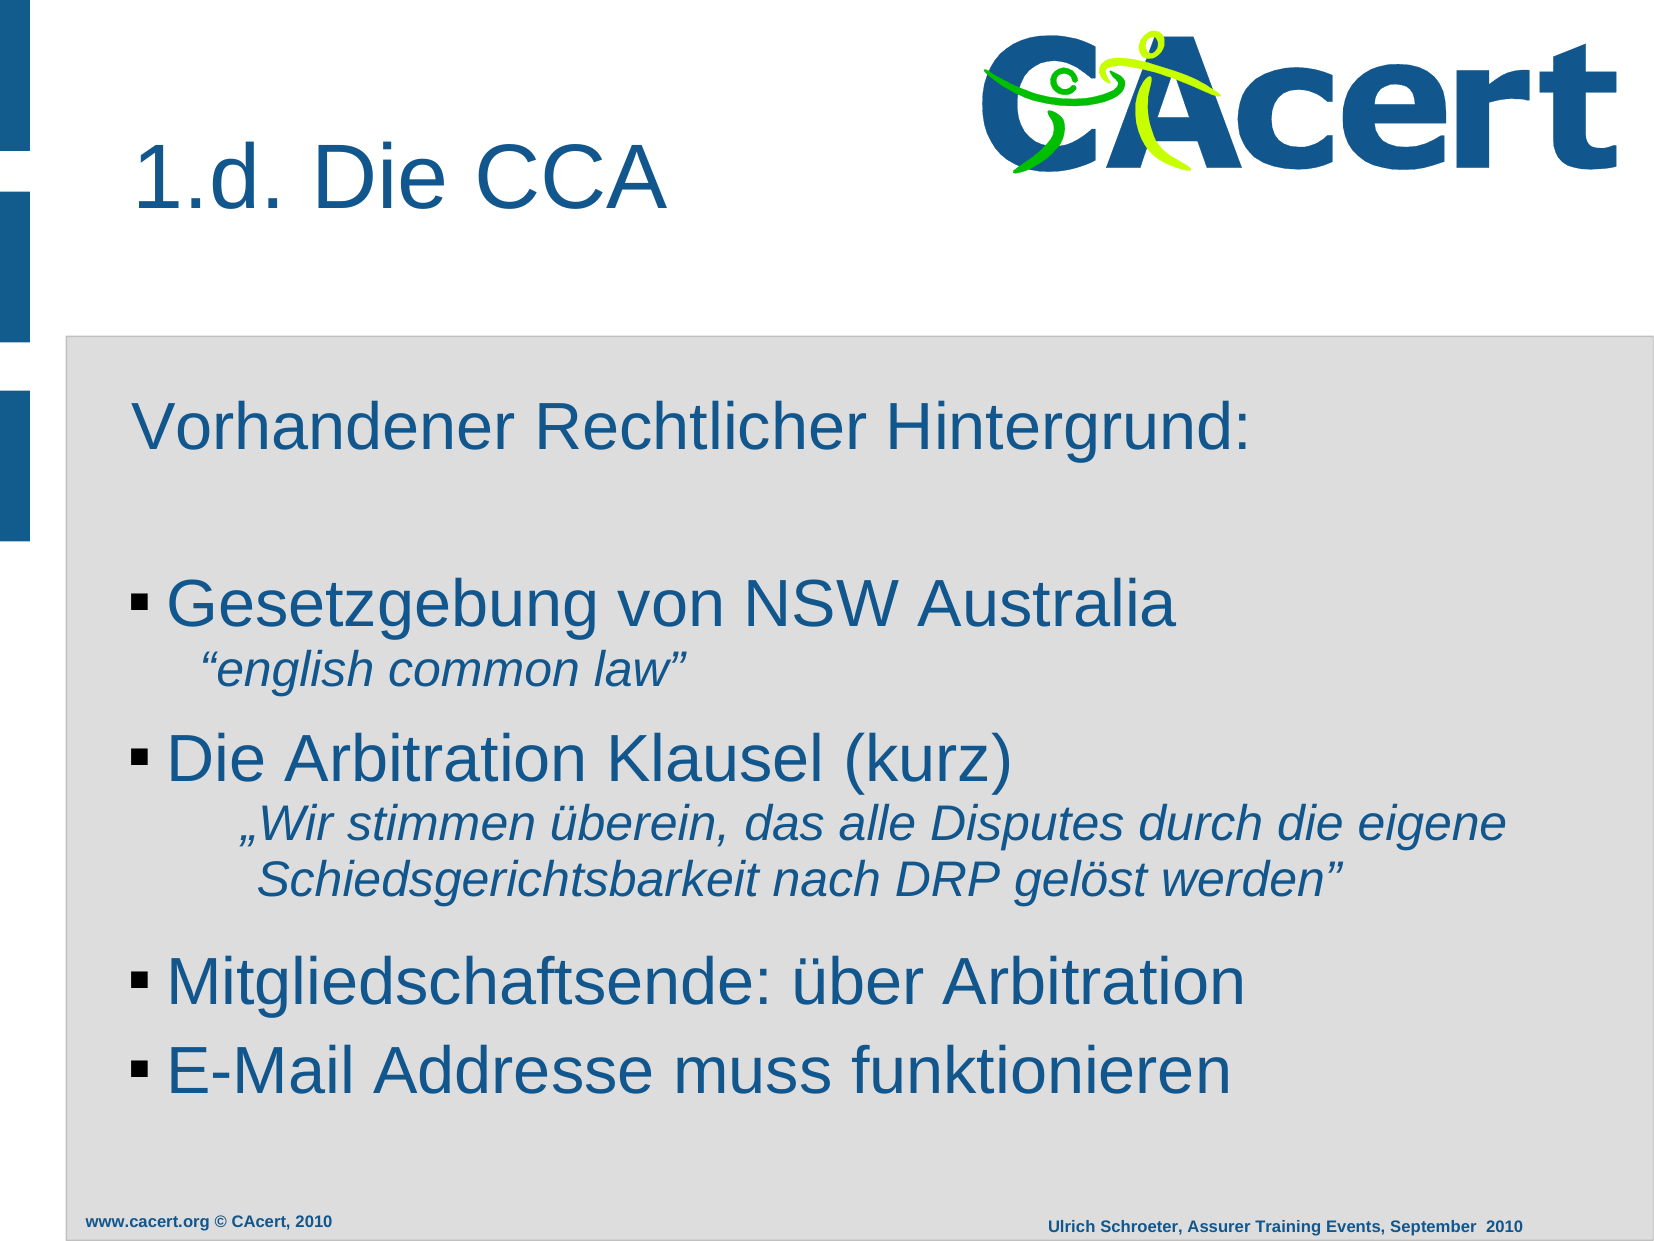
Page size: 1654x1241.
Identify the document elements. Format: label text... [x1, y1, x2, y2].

text_box Vorhandener Rechtlicher Hintergrund: Gesetzgebung von NSW Australia “english common law” Die Arbitration Klausel (kurz) „Wir stimmen überein, das alle Disputes durch die eigene Schiedsgerichtsbarkeit nach DRP gelöst werden” Mitgliedschaftsende: über Arbitration E-Mail Addresse muss funktionieren [116, 367, 1595, 1115]
text_box 1.d. Die CCA [118, 118, 684, 236]
